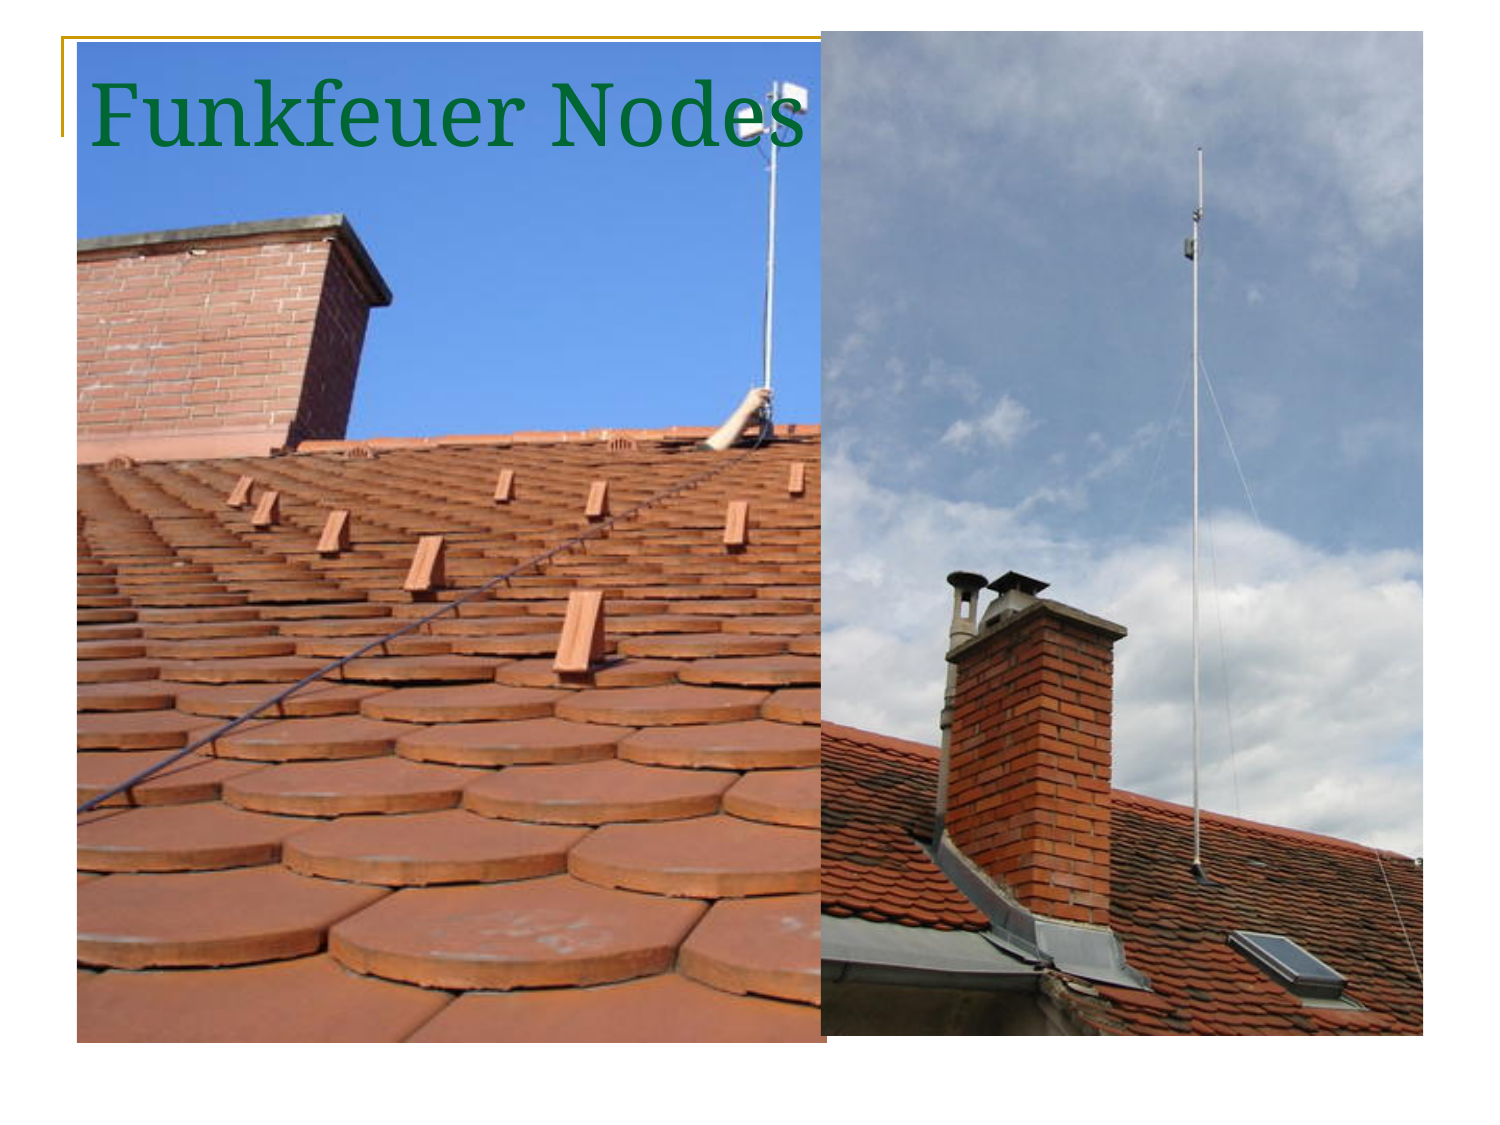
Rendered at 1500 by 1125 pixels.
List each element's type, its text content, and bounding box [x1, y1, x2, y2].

picture [76, 31, 1424, 1043]
title Funkfeuer Nodes [75, 45, 820, 233]
